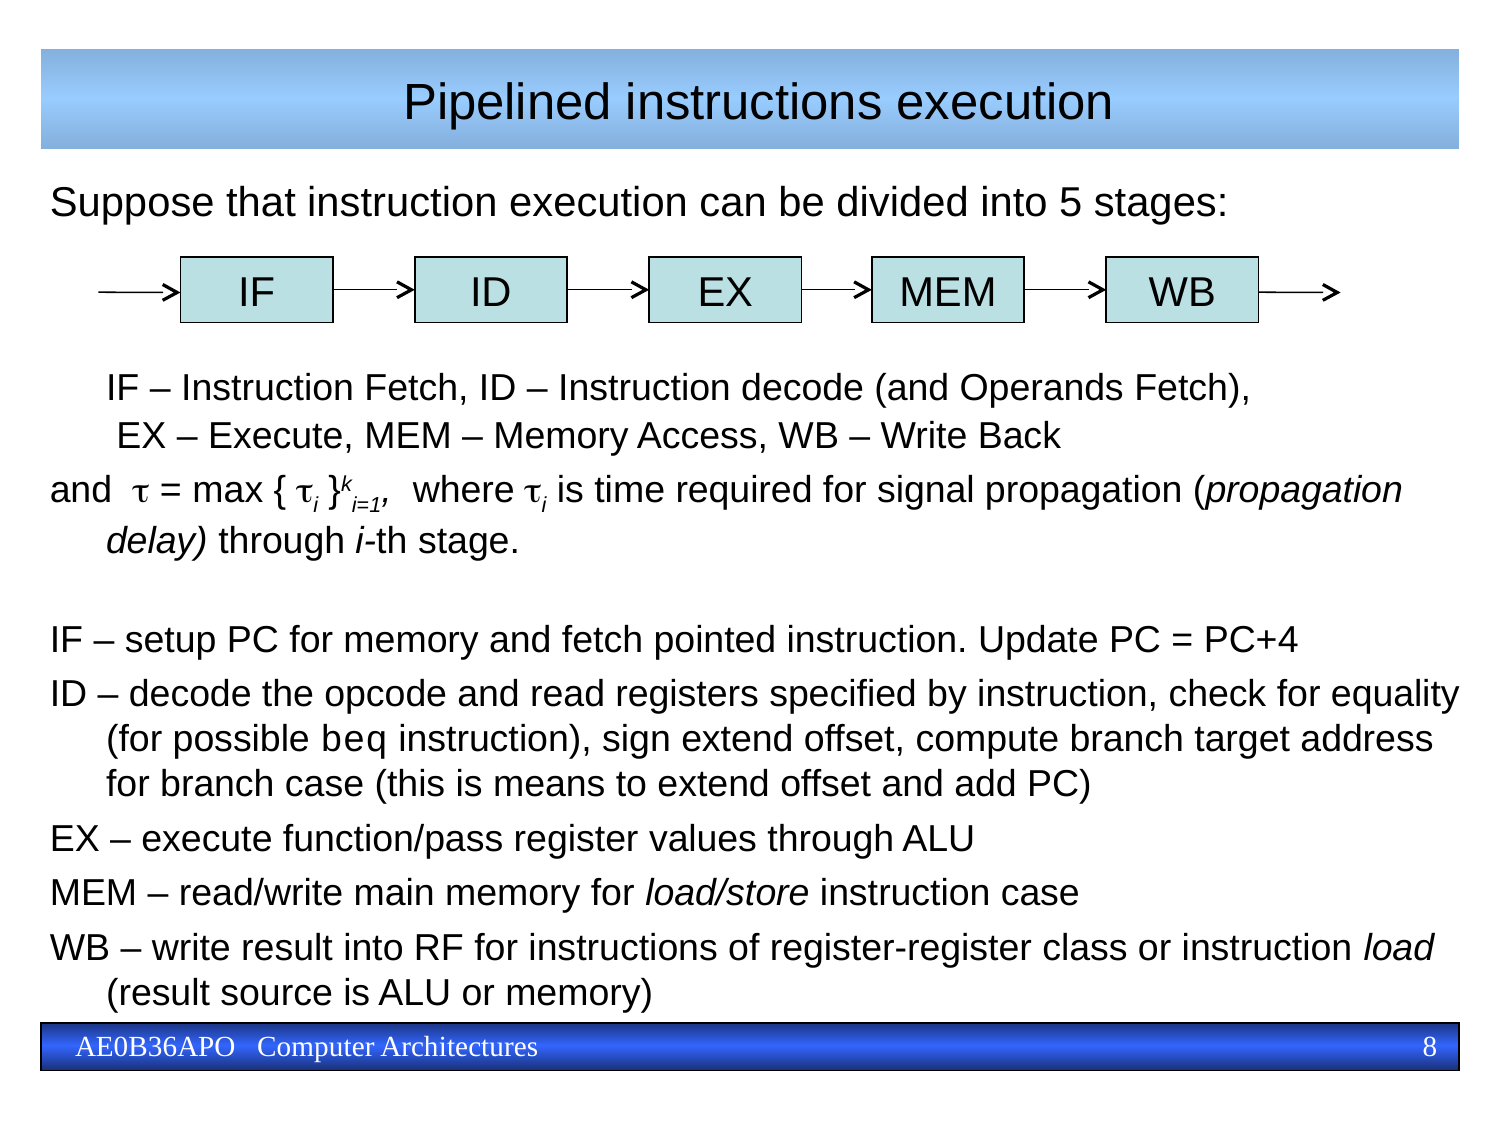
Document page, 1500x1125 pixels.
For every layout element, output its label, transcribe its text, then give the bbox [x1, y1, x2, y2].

text_box ID [414, 257, 568, 323]
text_box IF [180, 257, 333, 323]
title Pipelined instructions execution [41, 49, 1459, 149]
text_box EX [649, 257, 802, 323]
text_box WB [1106, 257, 1259, 323]
text_box MEM [871, 257, 1025, 323]
list Suppose that instruction execution can be divided into 5 stages: IF – Instruction Fetch, ID – Instruction decode (and Operands Fetch), EX – Execute, MEM – Memory Access, WB – Write Back and  = max { i }ki=1, where i is time required for signal propagation (propagation delay) through i-th stage. IF – setup PC for memory and fetch pointed instruction. Update PC = PC+4 ID – decode the opcode and read registers specified by instruction, check for equality (for possible beq instruction), sign extend offset, compute branch target address for branch case (this is means to extend offset and add PC) EX – execute function/pass register values through ALU MEM – read/write main memory for load/store instruction case WB – write result into RF for instructions of register-register class or instruction load (result source is ALU or memory) [34, 166, 1494, 1075]
